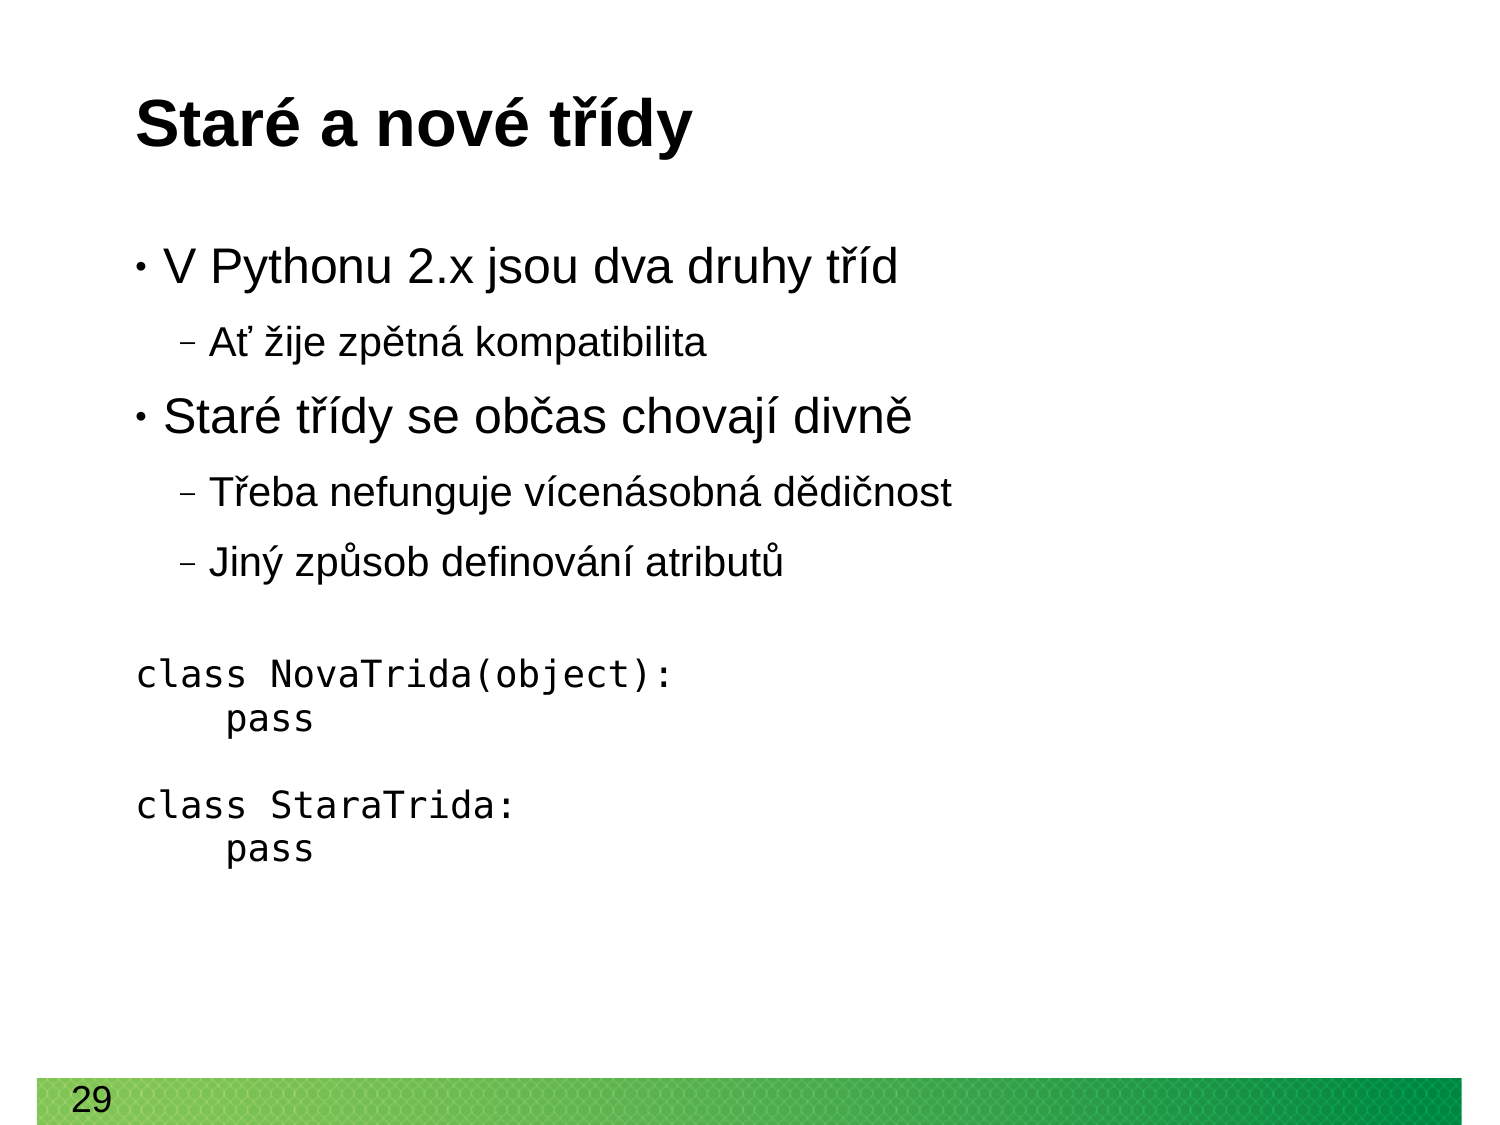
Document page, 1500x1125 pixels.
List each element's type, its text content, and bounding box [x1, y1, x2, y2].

title Staré a nové třídy [135, 41, 1372, 204]
picture [36, 1078, 1462, 1125]
list V Pythonu 2.x jsou dva druhy tříd Ať žije zpětná kompatibilita Staré třídy se občas chovají divně Třeba nefunguje vícenásobná dědičnost Jiný způsob definování atributů class NovaTrida(object): pass class StaraTrida: pass [135, 238, 1372, 892]
